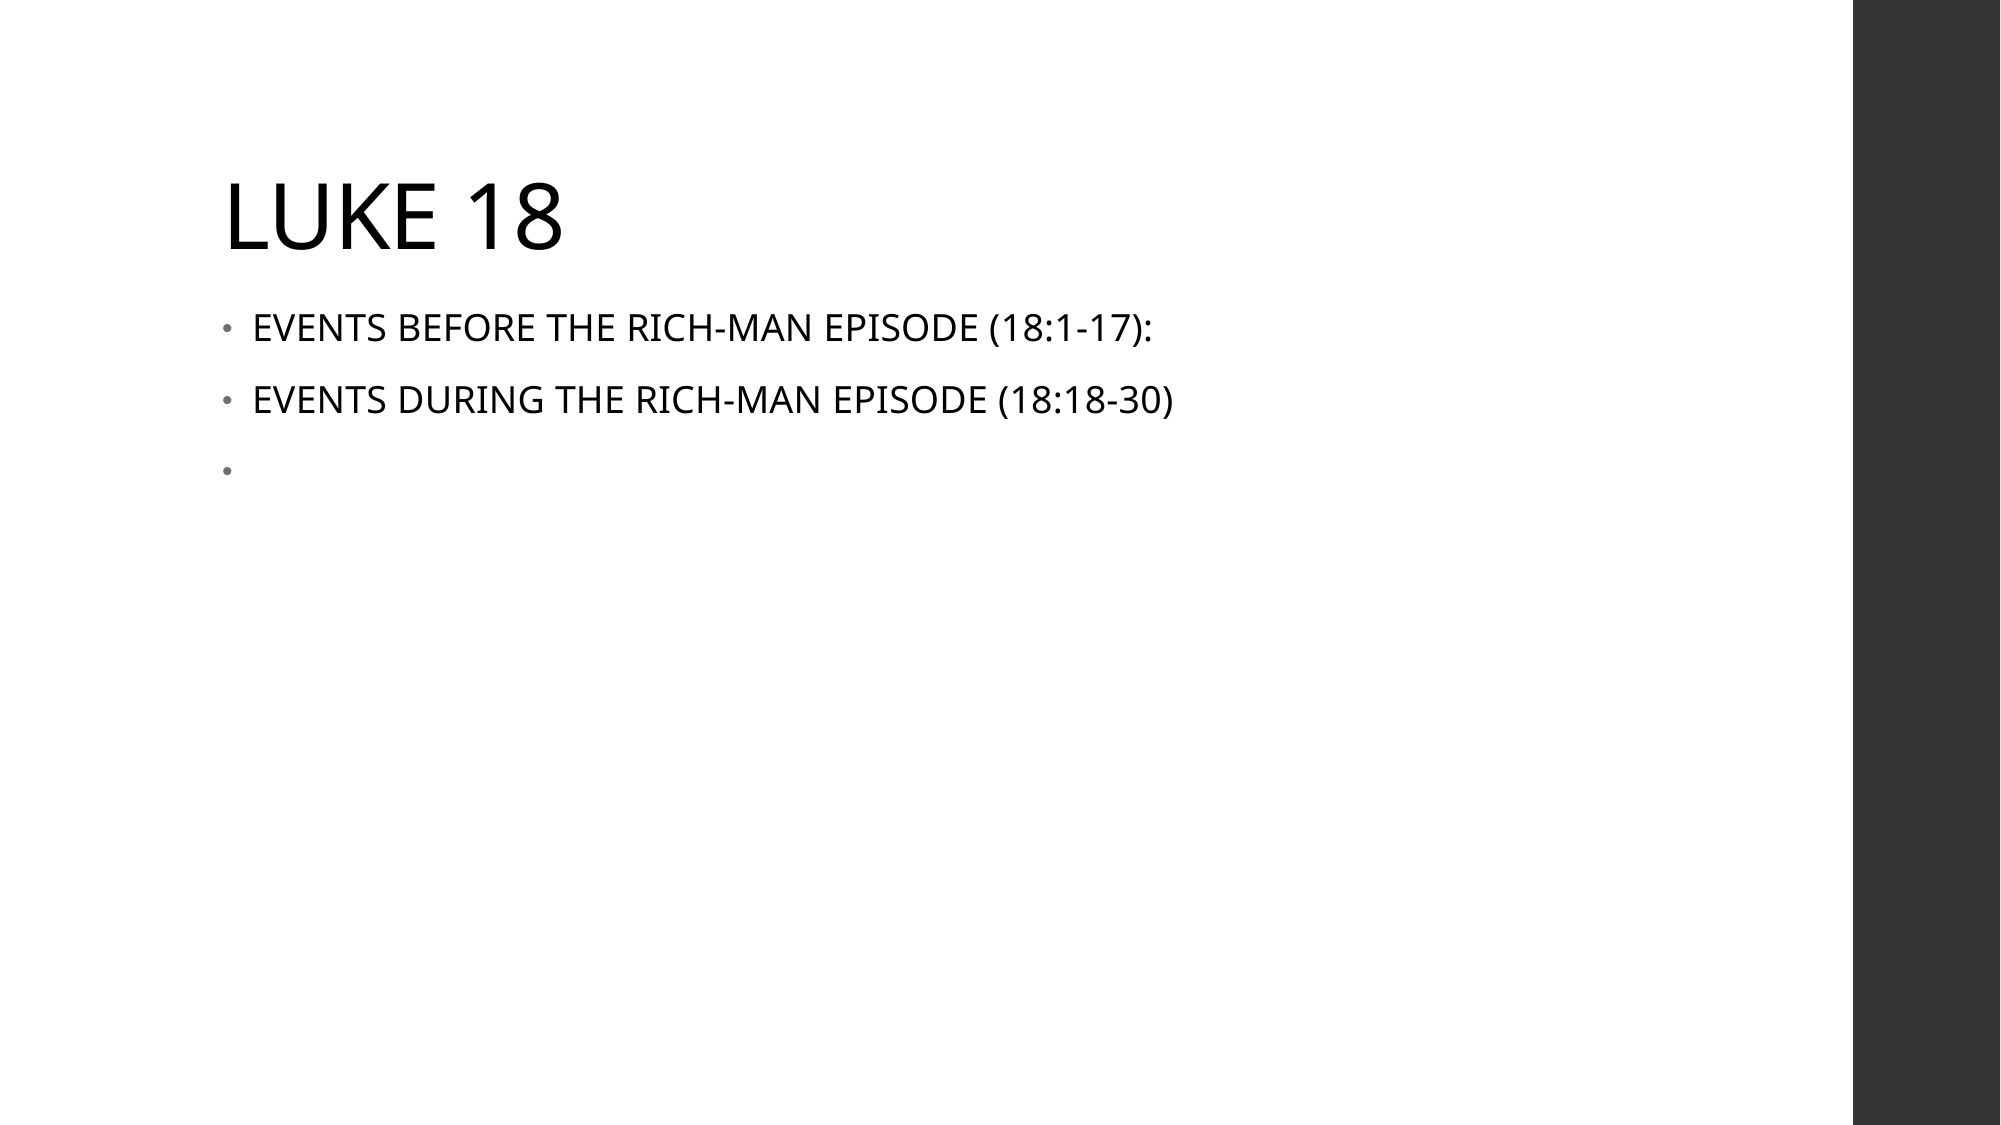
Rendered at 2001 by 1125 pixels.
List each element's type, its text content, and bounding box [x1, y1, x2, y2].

list EVENTS BEFORE THE RICH-MAN EPISODE (18:1-17): EVENTS DURING THE RICH-MAN EPISODE (18:18-30) [206, 299, 1617, 1014]
title LUKE 18 [206, 60, 1797, 278]
